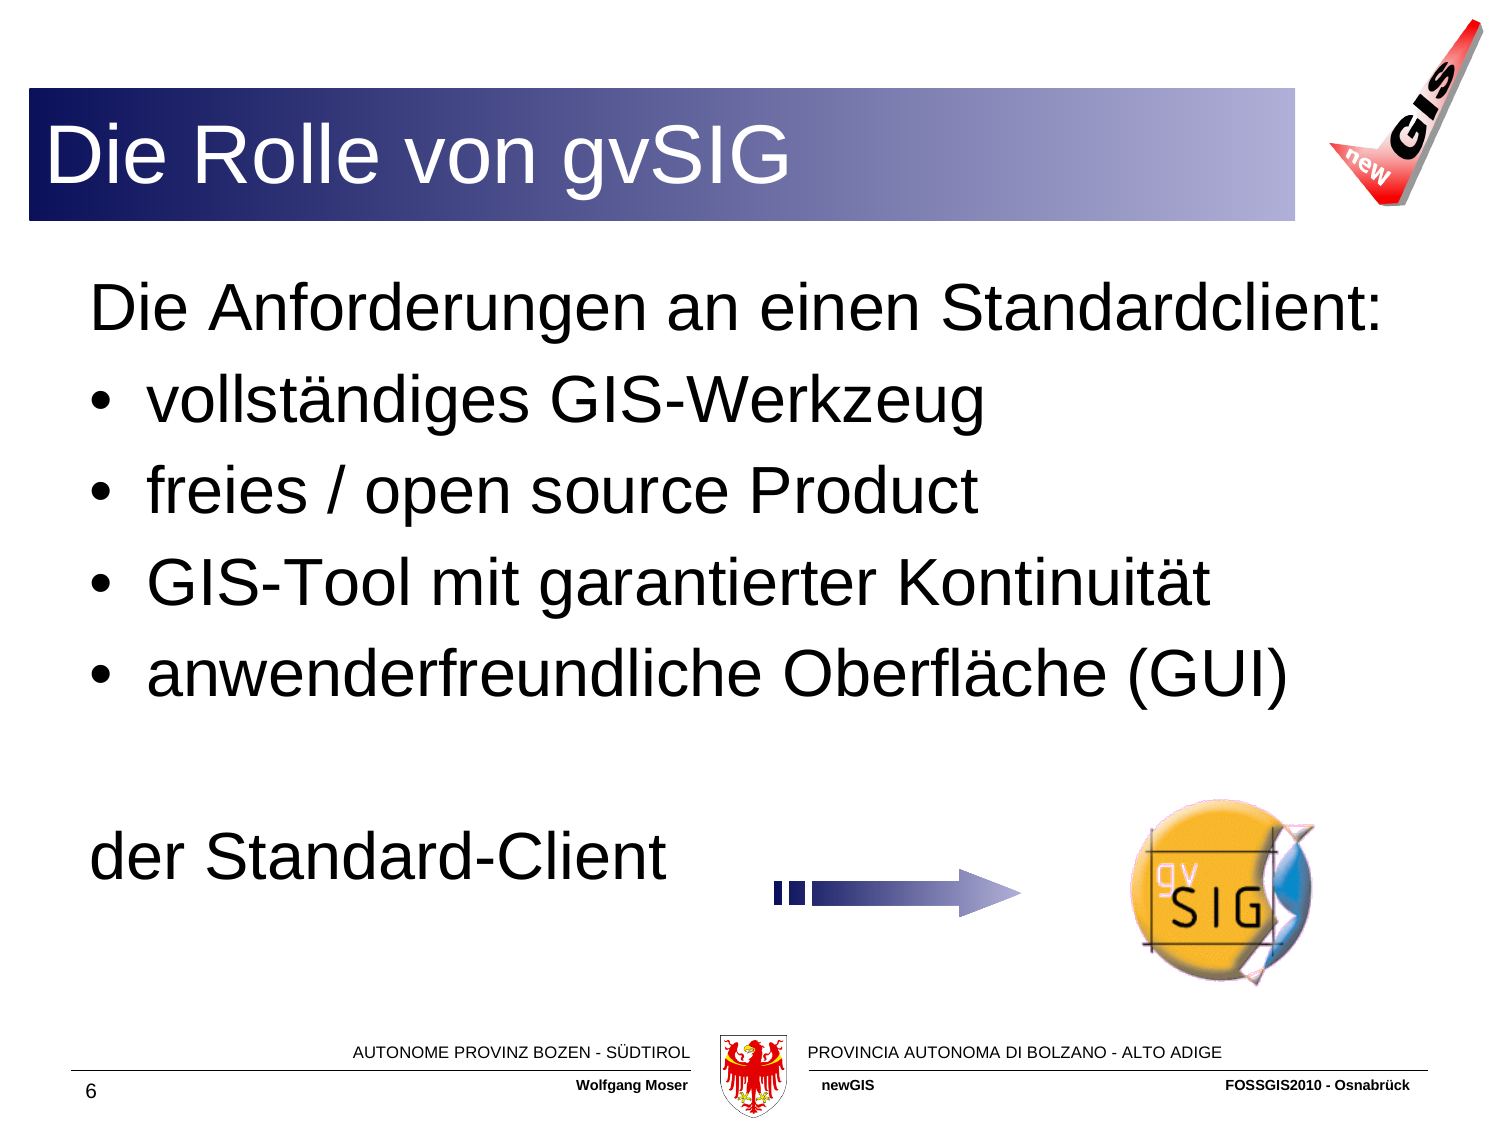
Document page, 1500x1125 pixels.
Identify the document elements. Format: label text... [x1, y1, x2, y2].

picture [720, 1035, 787, 1118]
list Die Anforderungen an einen Standardclient: vollständiges GIS-Werkzeug freies / open source Product GIS-Tool mit garantierter Kontinuität anwenderfreundliche Oberfläche (GUI) der Standard-Client [75, 262, 1426, 1006]
text_box Die Rolle von gvSIG [29, 88, 1296, 221]
text_box [789, 881, 805, 905]
picture [1128, 798, 1316, 988]
picture [1328, 18, 1485, 207]
text_box [774, 881, 781, 905]
text_box [812, 869, 1022, 917]
